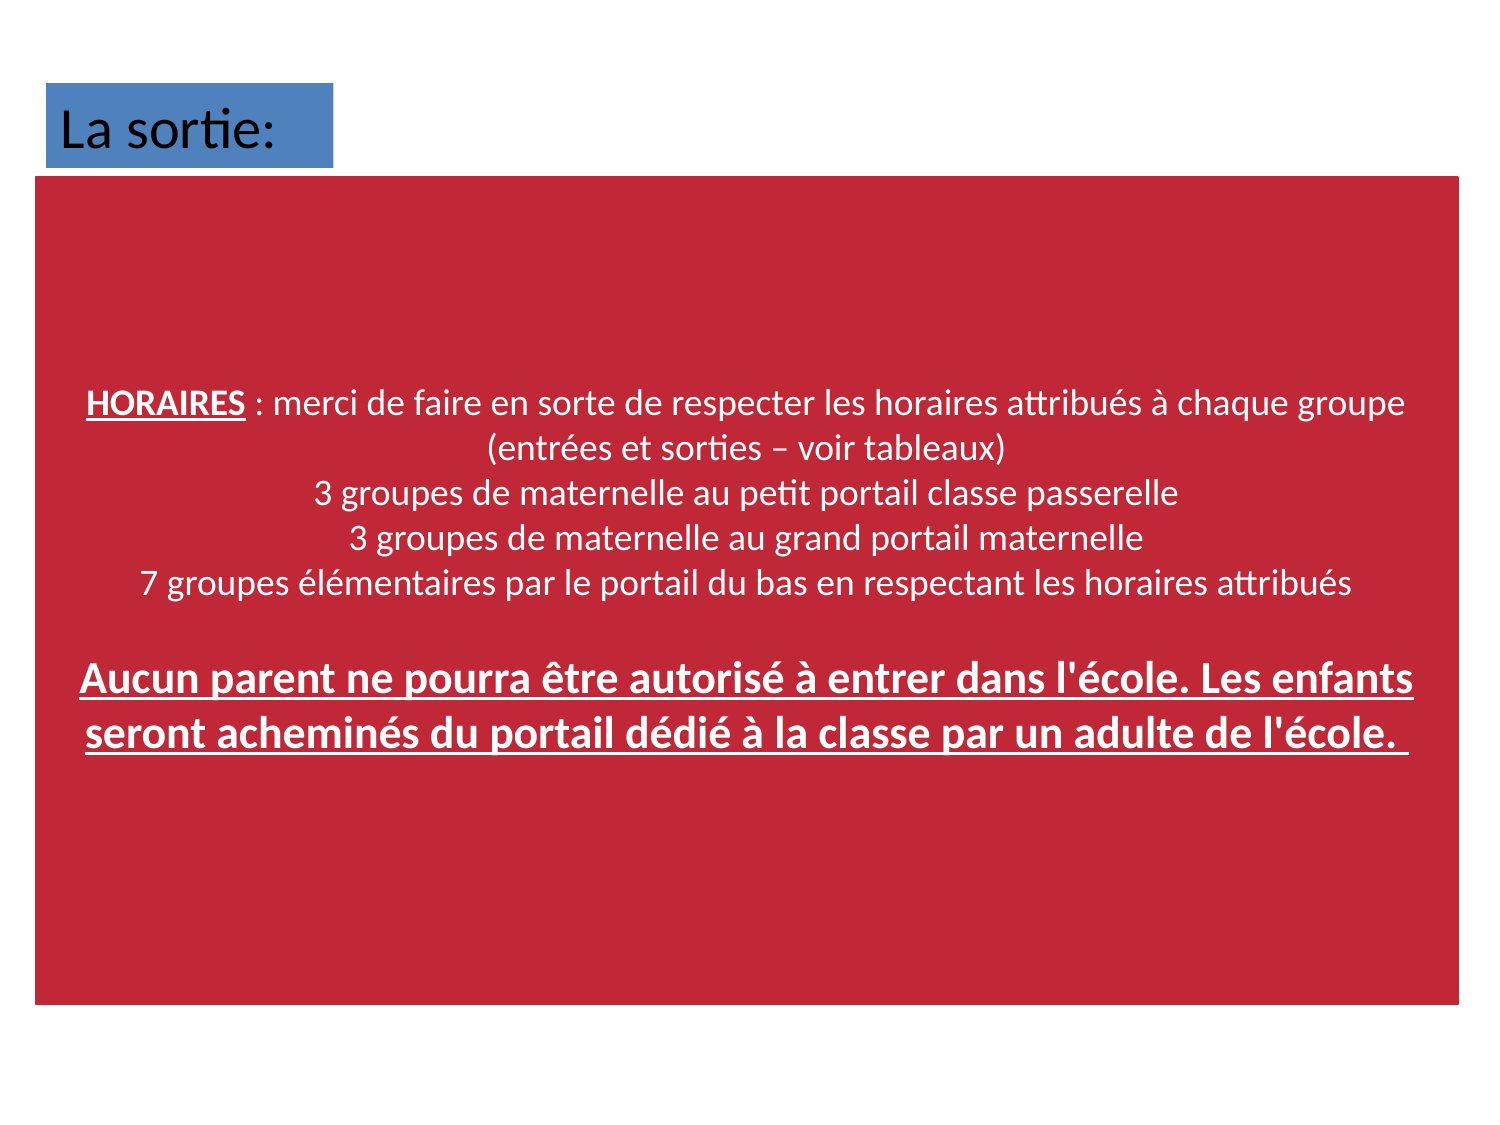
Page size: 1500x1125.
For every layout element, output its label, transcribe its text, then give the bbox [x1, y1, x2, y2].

text_box HORAIRES : merci de faire en sorte de respecter les horaires attribués à chaque groupe (entrées et sorties – voir tableaux) 3 groupes de maternelle au petit portail classe passerelle 3 groupes de maternelle au grand portail maternelle 7 groupes élémentaires par le portail du bas en respectant les horaires attribués Aucun parent ne pourra être autorisé à entrer dans l'école. Les enfants seront acheminés du portail dédié à la classe par un adulte de l'école. [35, 177, 1458, 1004]
text_box La sortie: [46, 83, 334, 168]
